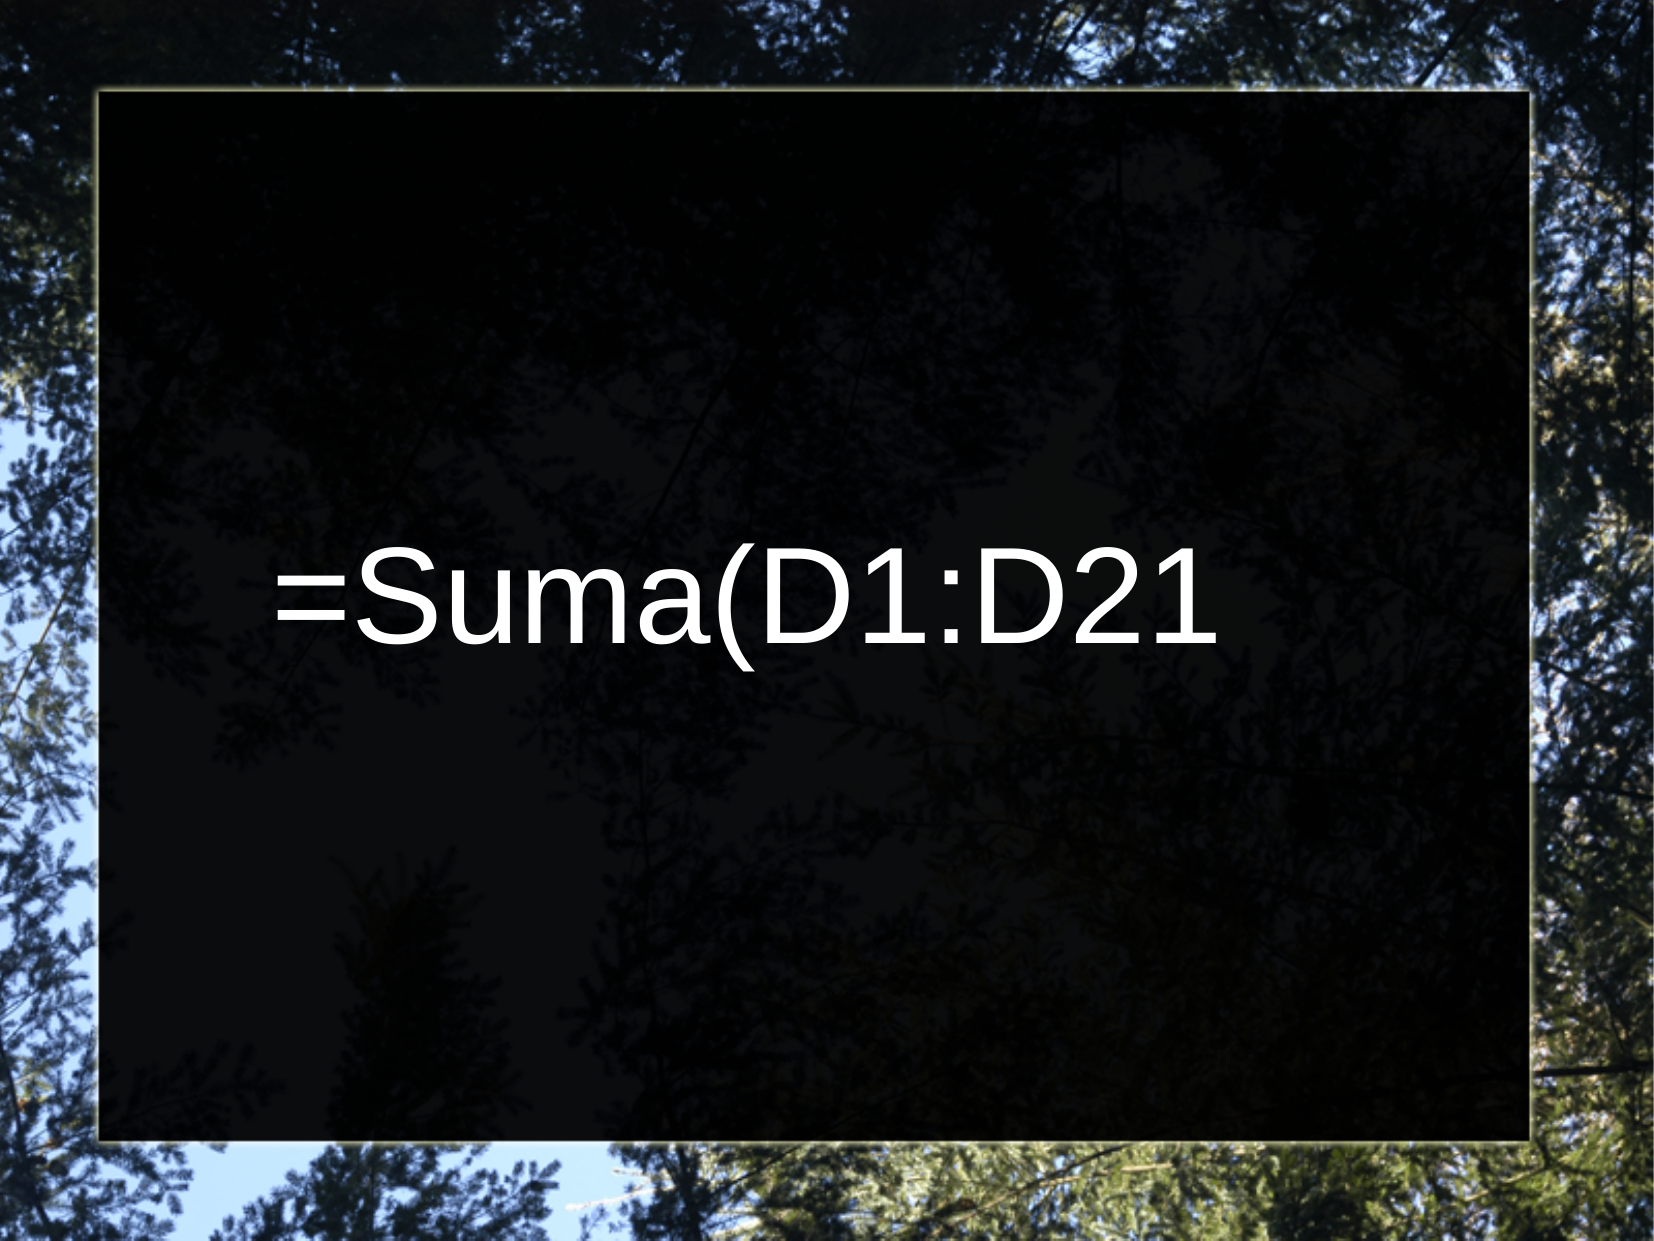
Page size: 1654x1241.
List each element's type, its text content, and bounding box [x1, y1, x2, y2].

list =Suma(D1:D21 [200, 519, 1288, 674]
picture [0, 0, 1654, 1241]
